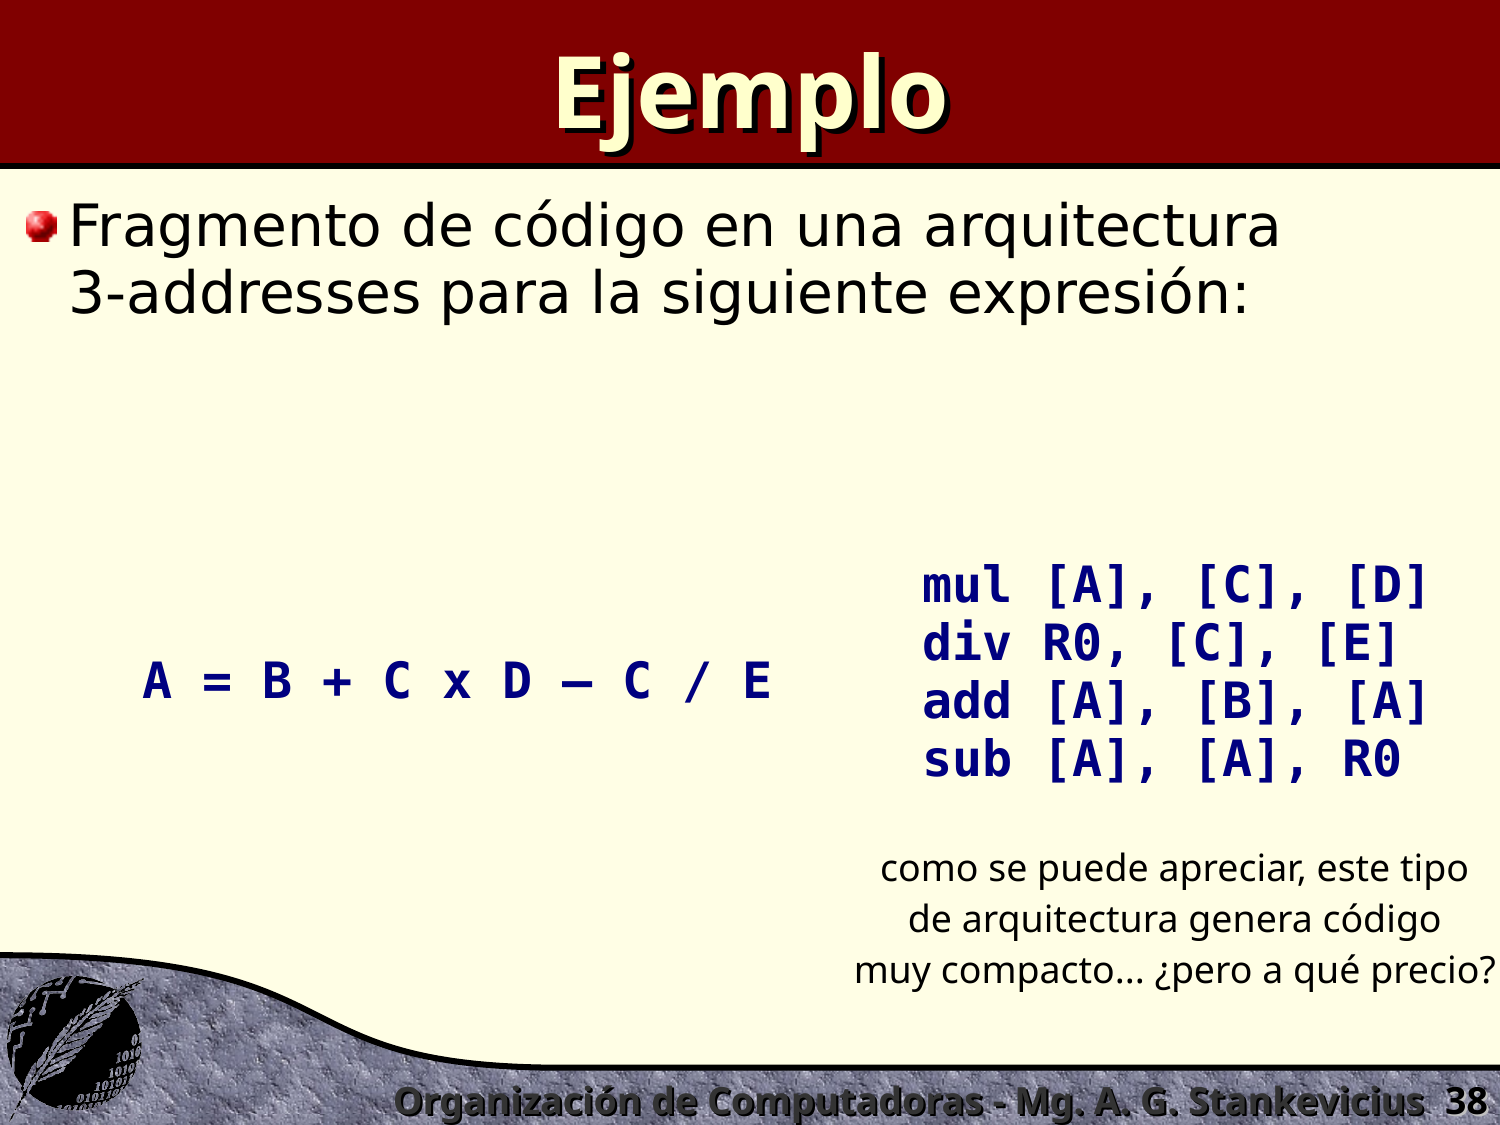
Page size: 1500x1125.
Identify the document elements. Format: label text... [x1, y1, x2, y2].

text_box mul [A], [C], [D] div R0, [C], [E] add [A], [B], [A] sub [A], [A], R0 [907, 548, 1448, 798]
picture [448, 1100, 455, 1110]
text_box A = B + C x D – C / E [127, 645, 788, 719]
list Fragmento de código en una arquitectura 3-addresses para la siguiente expresión: [11, 192, 1486, 935]
picture [1058, 1100, 1065, 1110]
title Ejemplo [15, 5, 1485, 160]
picture [802, 1100, 806, 1110]
picture [0, 959, 1500, 1125]
text_box como se puede apreciar, este tipo de arquitectura genera código muy compacto... ¿pero a qué precio? [838, 833, 1490, 1006]
